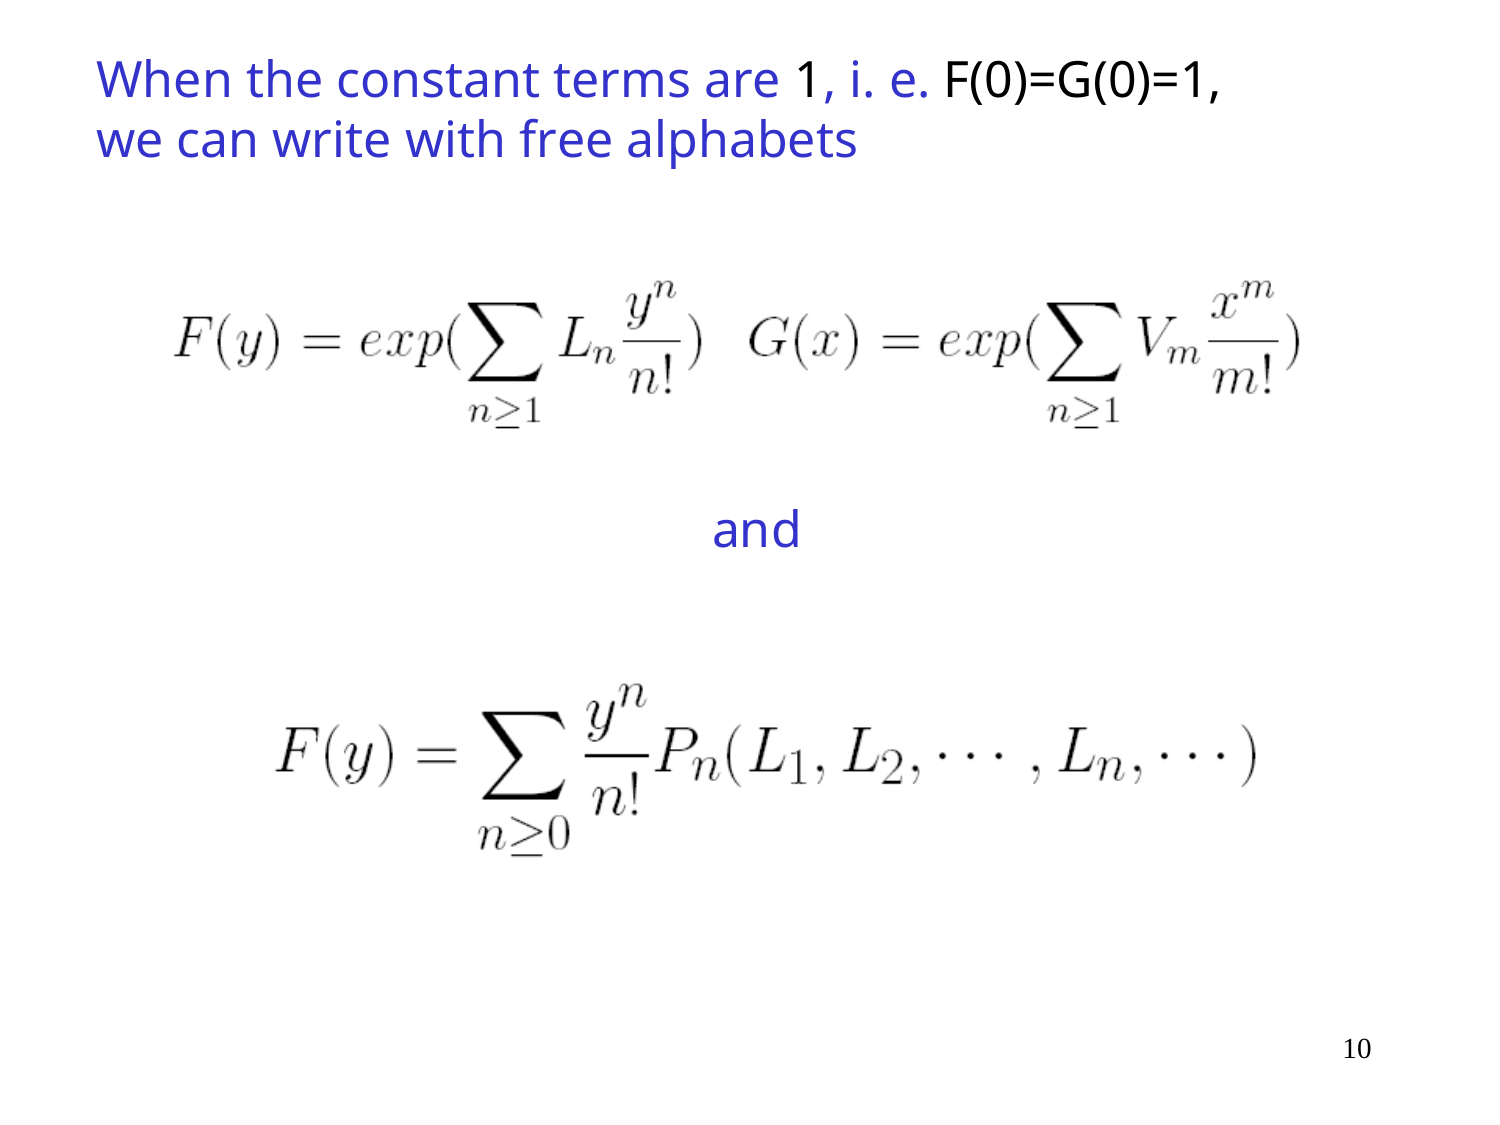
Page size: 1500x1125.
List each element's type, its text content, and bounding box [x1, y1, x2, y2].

picture [174, 270, 1307, 438]
text_box and [697, 490, 821, 566]
picture [221, 651, 1279, 876]
text_box When the constant terms are 1, i. e. F(0)=G(0)=1, we can write with free alphabets [81, 39, 1402, 175]
